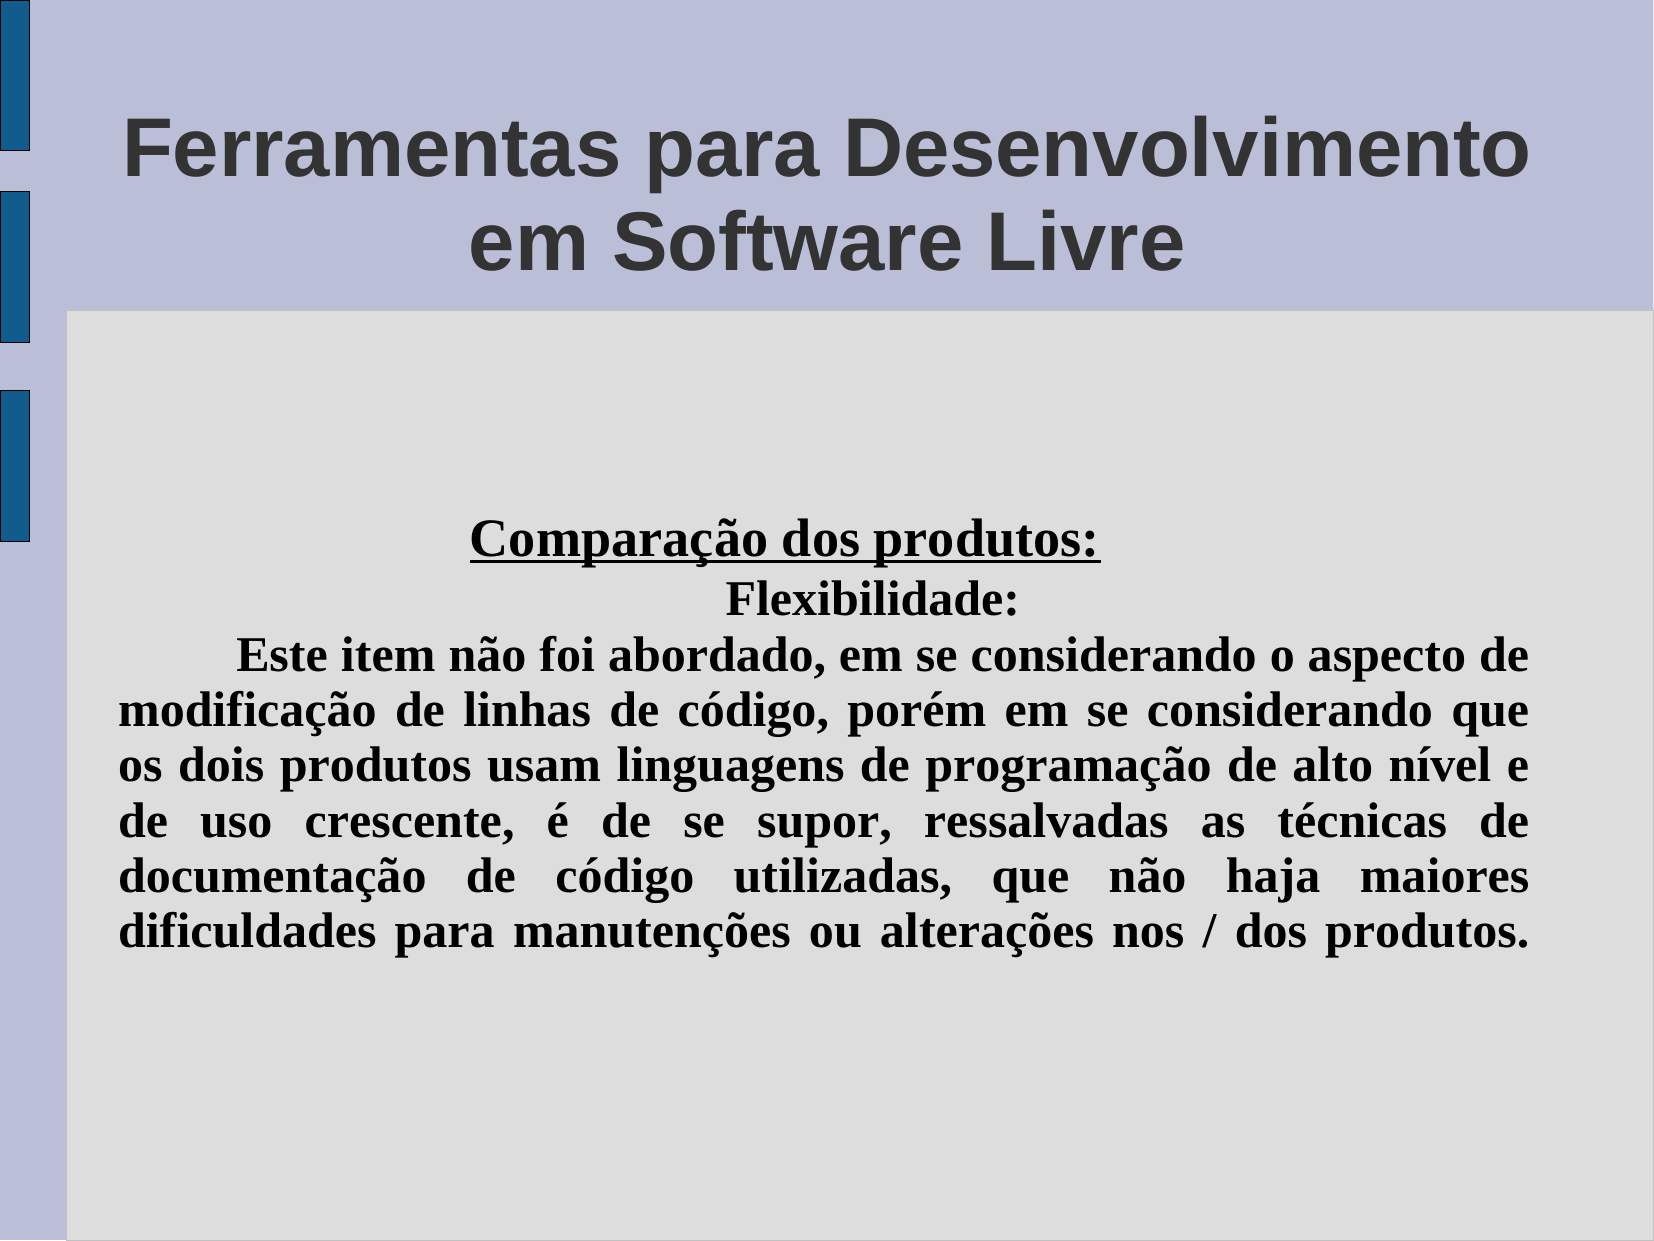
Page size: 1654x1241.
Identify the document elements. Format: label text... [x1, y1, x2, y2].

subtitle Comparação dos produtos: Flexibilidade: Este item não foi abordado, em se considerando o aspecto de modificação de linhas de código, porém em se considerando que os dois produtos usam linguagens de programação de alto nível e de uso crescente, é de se supor, ressalvadas as técnicas de documentação de código utilizadas, que não haja maiores dificuldades para manutenções ou alterações nos / dos produtos. [118, 387, 1531, 1170]
title Ferramentas para Desenvolvimento em Software Livre [121, 91, 1534, 299]
